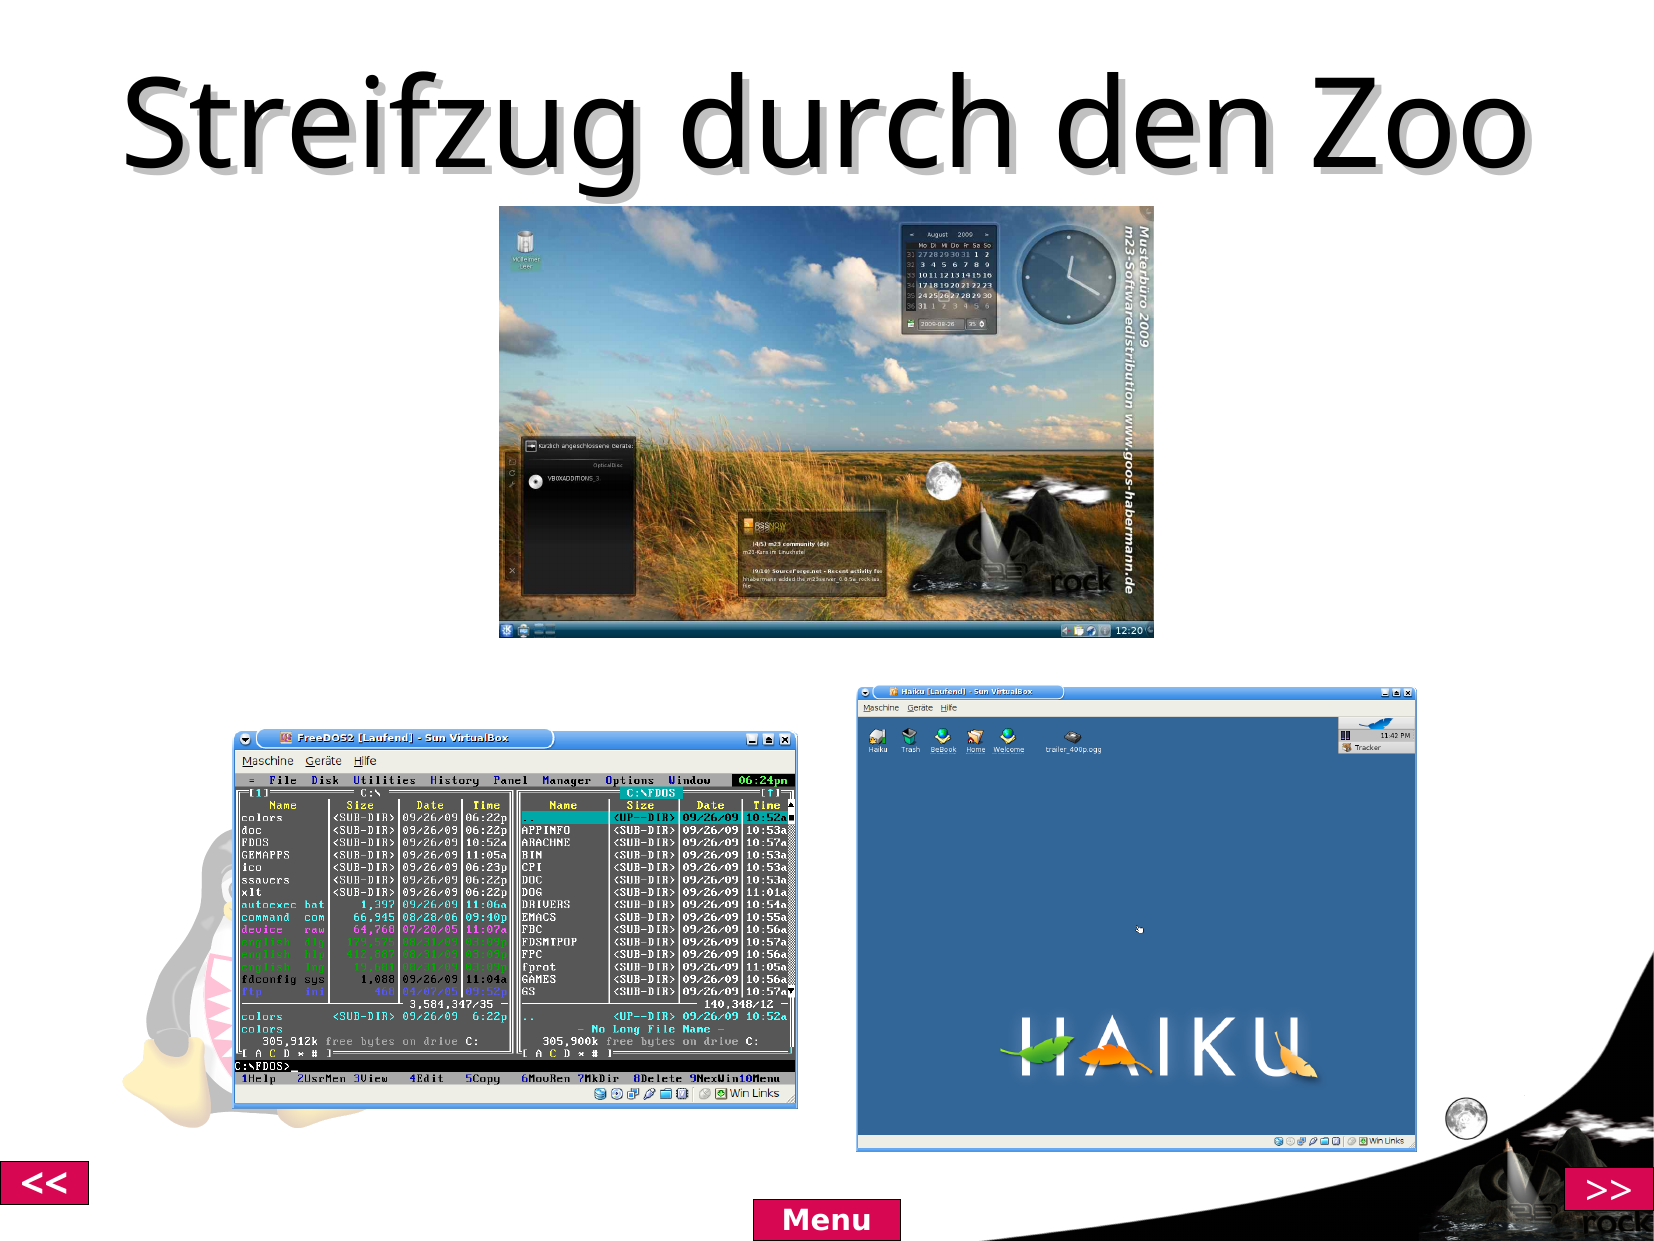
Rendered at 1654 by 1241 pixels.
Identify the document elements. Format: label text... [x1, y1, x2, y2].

picture [122, 727, 798, 1128]
picture [856, 684, 1654, 1241]
picture [499, 206, 1154, 638]
text_box Streifzug durch den Zoo [0, 33, 1654, 185]
